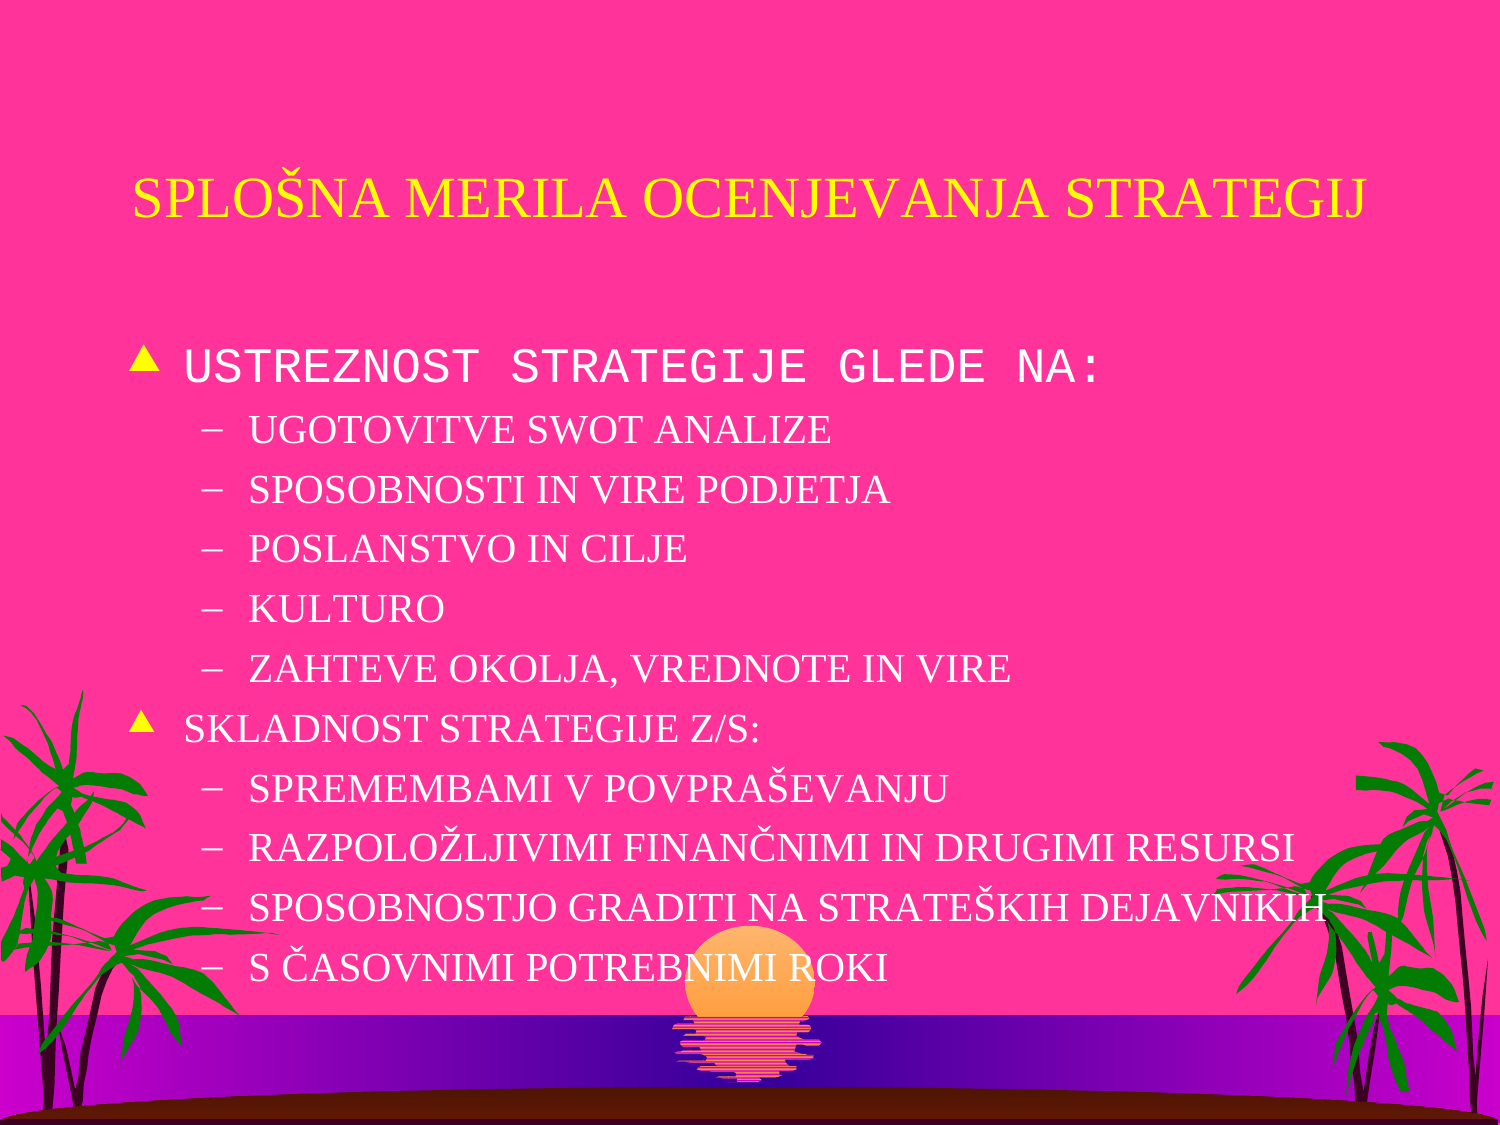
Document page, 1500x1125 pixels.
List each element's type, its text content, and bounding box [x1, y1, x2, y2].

text_box SPLOŠNA MERILA OCENJEVANJA STRATEGIJ [112, 99, 1388, 288]
text_box USTREZNOST STRATEGIJE GLEDE NA: UGOTOVITVE SWOT ANALIZE SPOSOBNOSTI IN VIRE PODJETJA POSLANSTVO IN CILJE KULTURO ZAHTEVE OKOLJA, VREDNOTE IN VIRE SKLADNOST STRATEGIJE Z/S: SPREMEMBAMI V POVPRAŠEVANJU RAZPOLOŽLJIVIMI FINANČNIMI IN DRUGIMI RESURSI SPOSOBNOSTJO GRADITI NA STRATEŠKIH DEJAVNIKIH S ČASOVNIMI POTREBNIMI ROKI [112, 324, 1388, 1000]
picture [672, 1015, 822, 1083]
